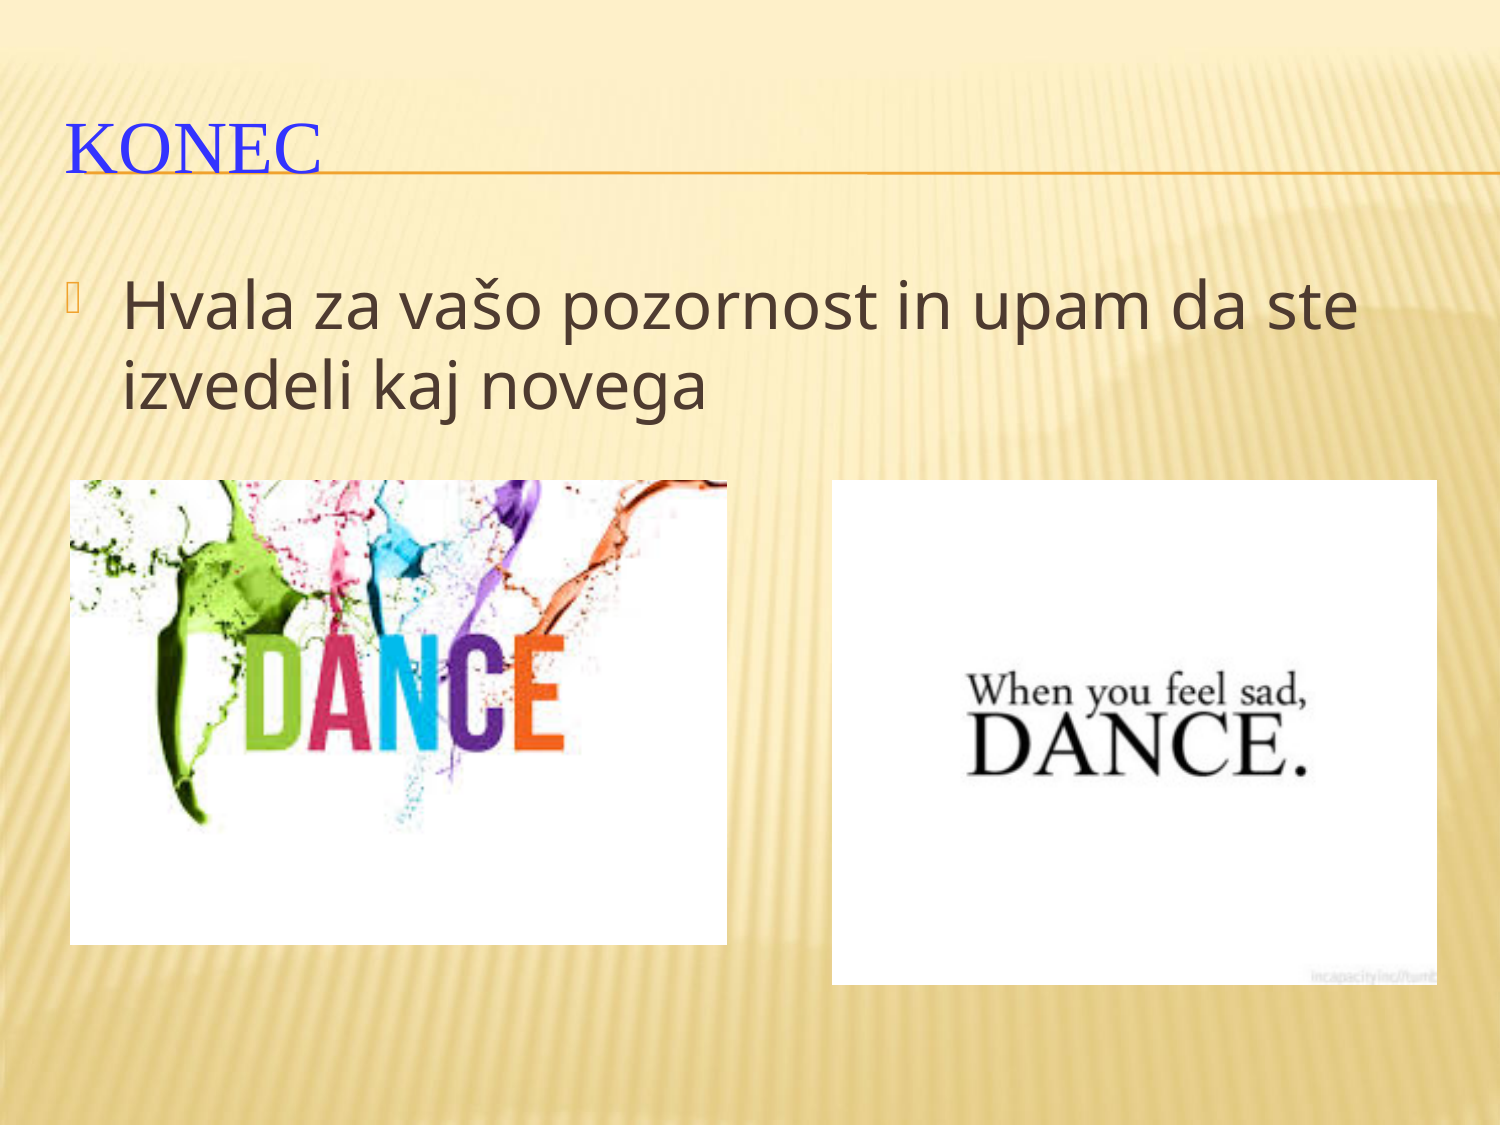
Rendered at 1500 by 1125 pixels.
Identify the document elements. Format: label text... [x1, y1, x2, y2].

list Hvala za vašo pozornost in upam da ste izvedeli kaj novega [50, 254, 1475, 998]
picture [0, 0, 1500, 1125]
title konec [50, 75, 1475, 213]
